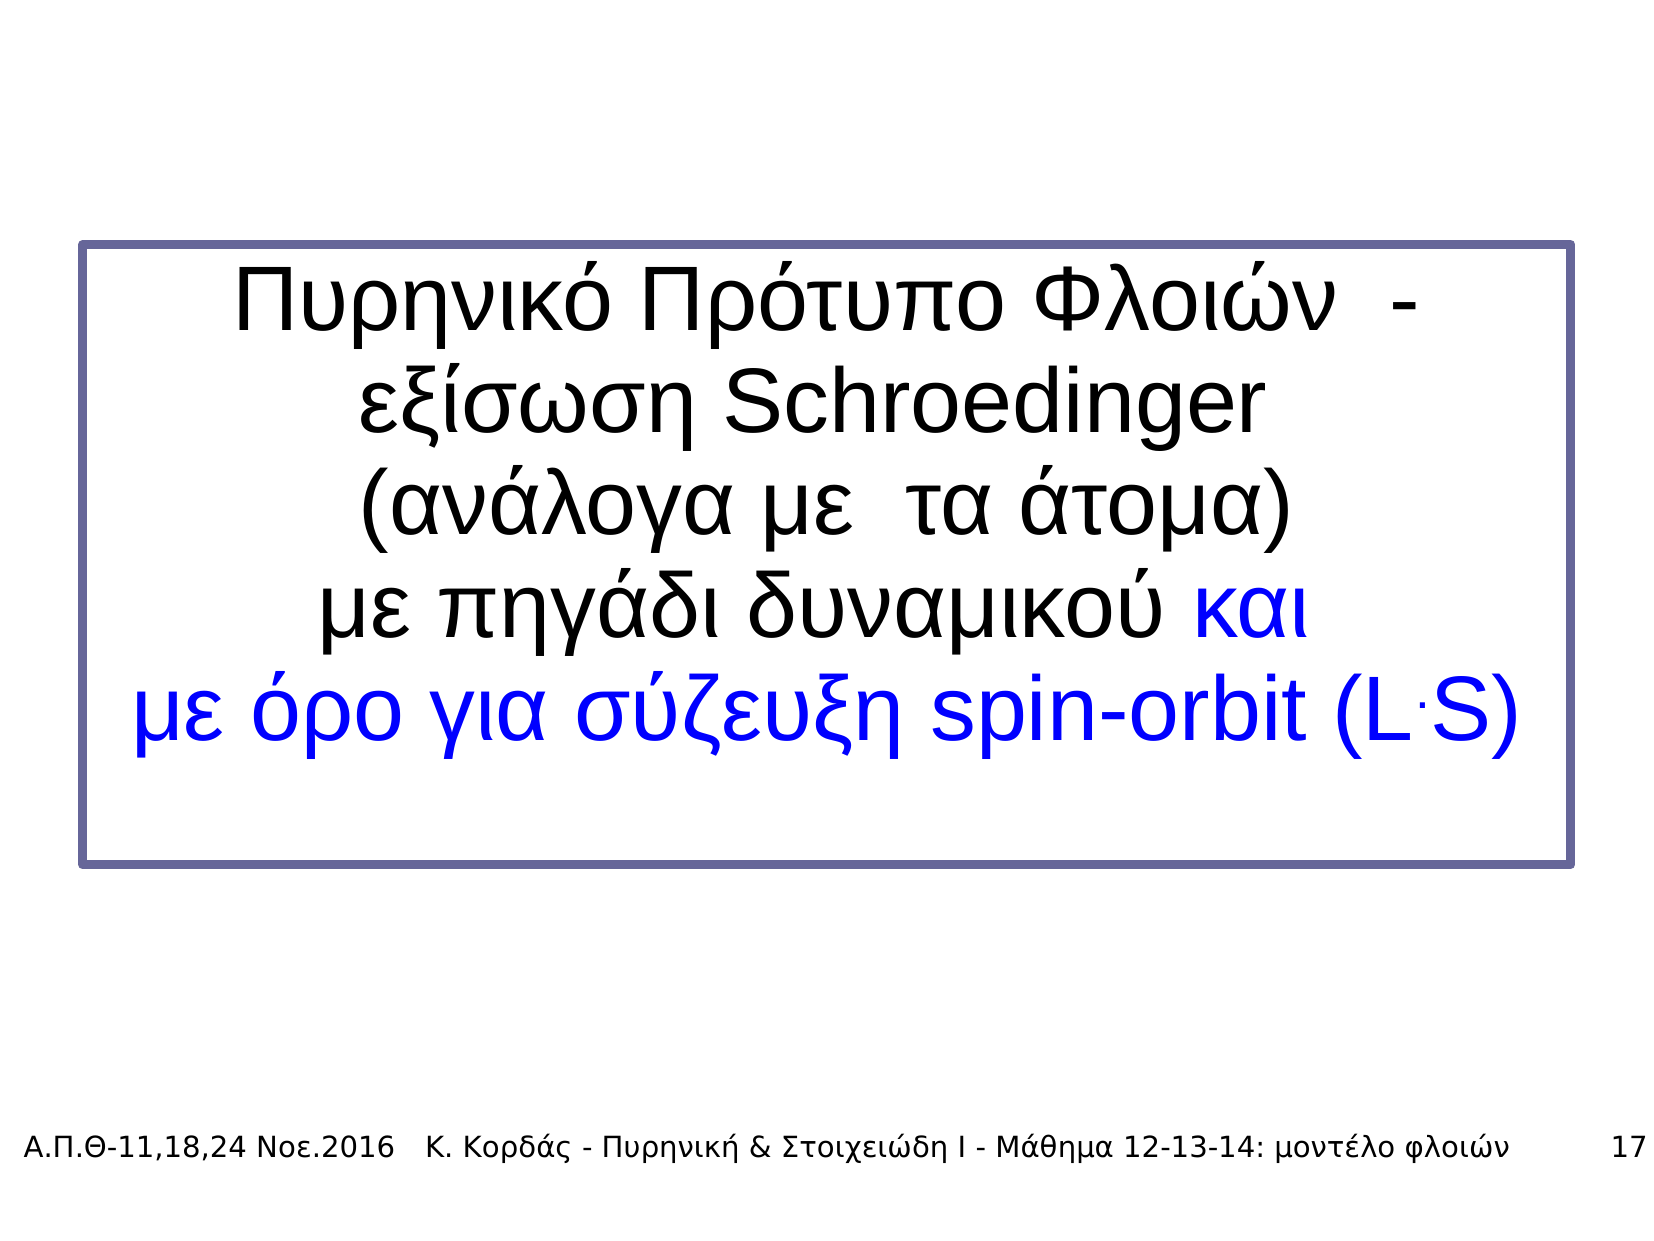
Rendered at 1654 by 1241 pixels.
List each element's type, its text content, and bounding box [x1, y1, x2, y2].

title Πυρηνικό Πρότυπο Φλοιών - εξίσωση Schroedinger (ανάλογα με τα άτομα) με πηγάδι δυναμικού και με όρο για σύζευξη spin-orbit (L.S) [82, 244, 1571, 865]
